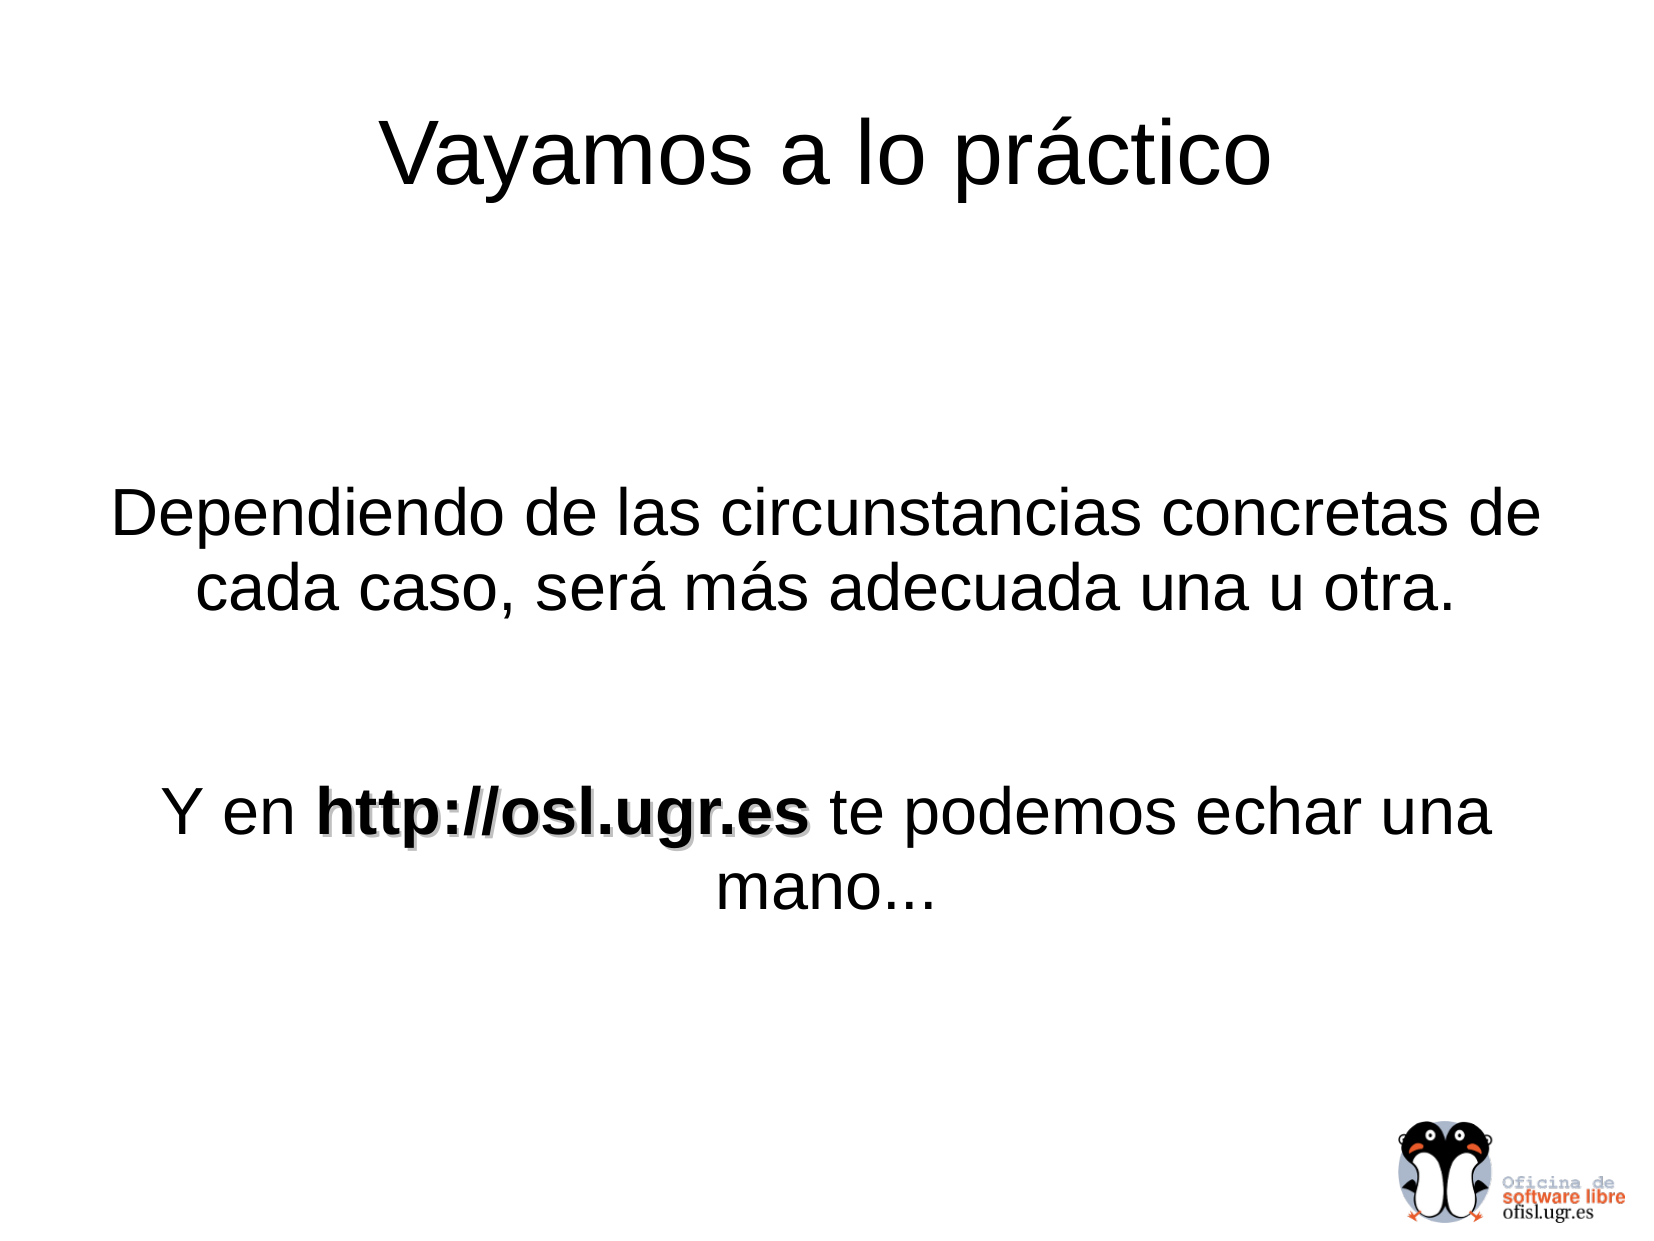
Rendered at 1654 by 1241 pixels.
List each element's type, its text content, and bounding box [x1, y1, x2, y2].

subtitle Dependiendo de las circunstancias concretas de cada caso, será más adecuada una u otra. Y en http://osl.ugr.es te podemos echar una mano... [82, 297, 1571, 1102]
picture [1398, 1121, 1625, 1223]
title Vayamos a lo práctico [82, 56, 1571, 250]
